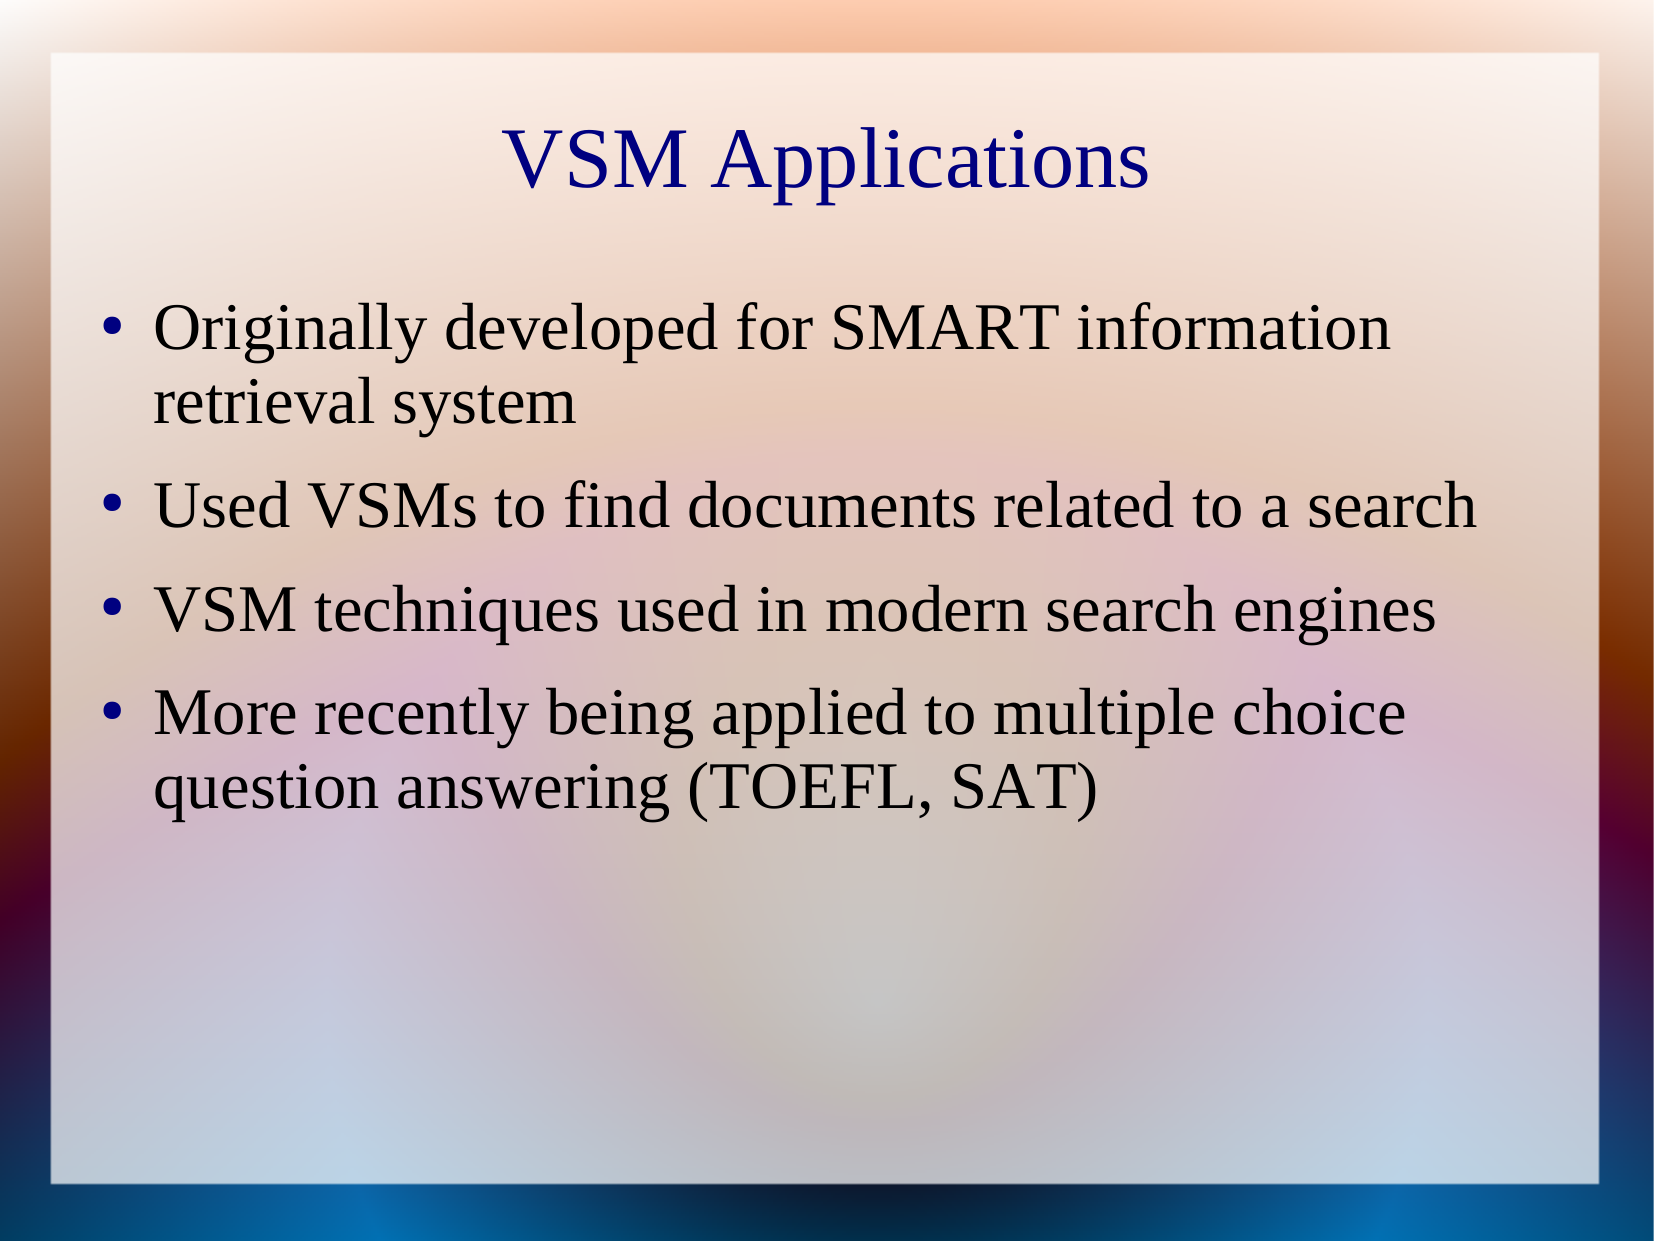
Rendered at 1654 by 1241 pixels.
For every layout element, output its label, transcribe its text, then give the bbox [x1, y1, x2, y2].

picture [0, 0, 1654, 1241]
title VSM Applications [82, 55, 1571, 263]
list Originally developed for SMART information retrieval system Used VSMs to find documents related to a search VSM techniques used in modern search engines More recently being applied to multiple choice question answering (TOEFL, SAT) [82, 290, 1571, 1034]
